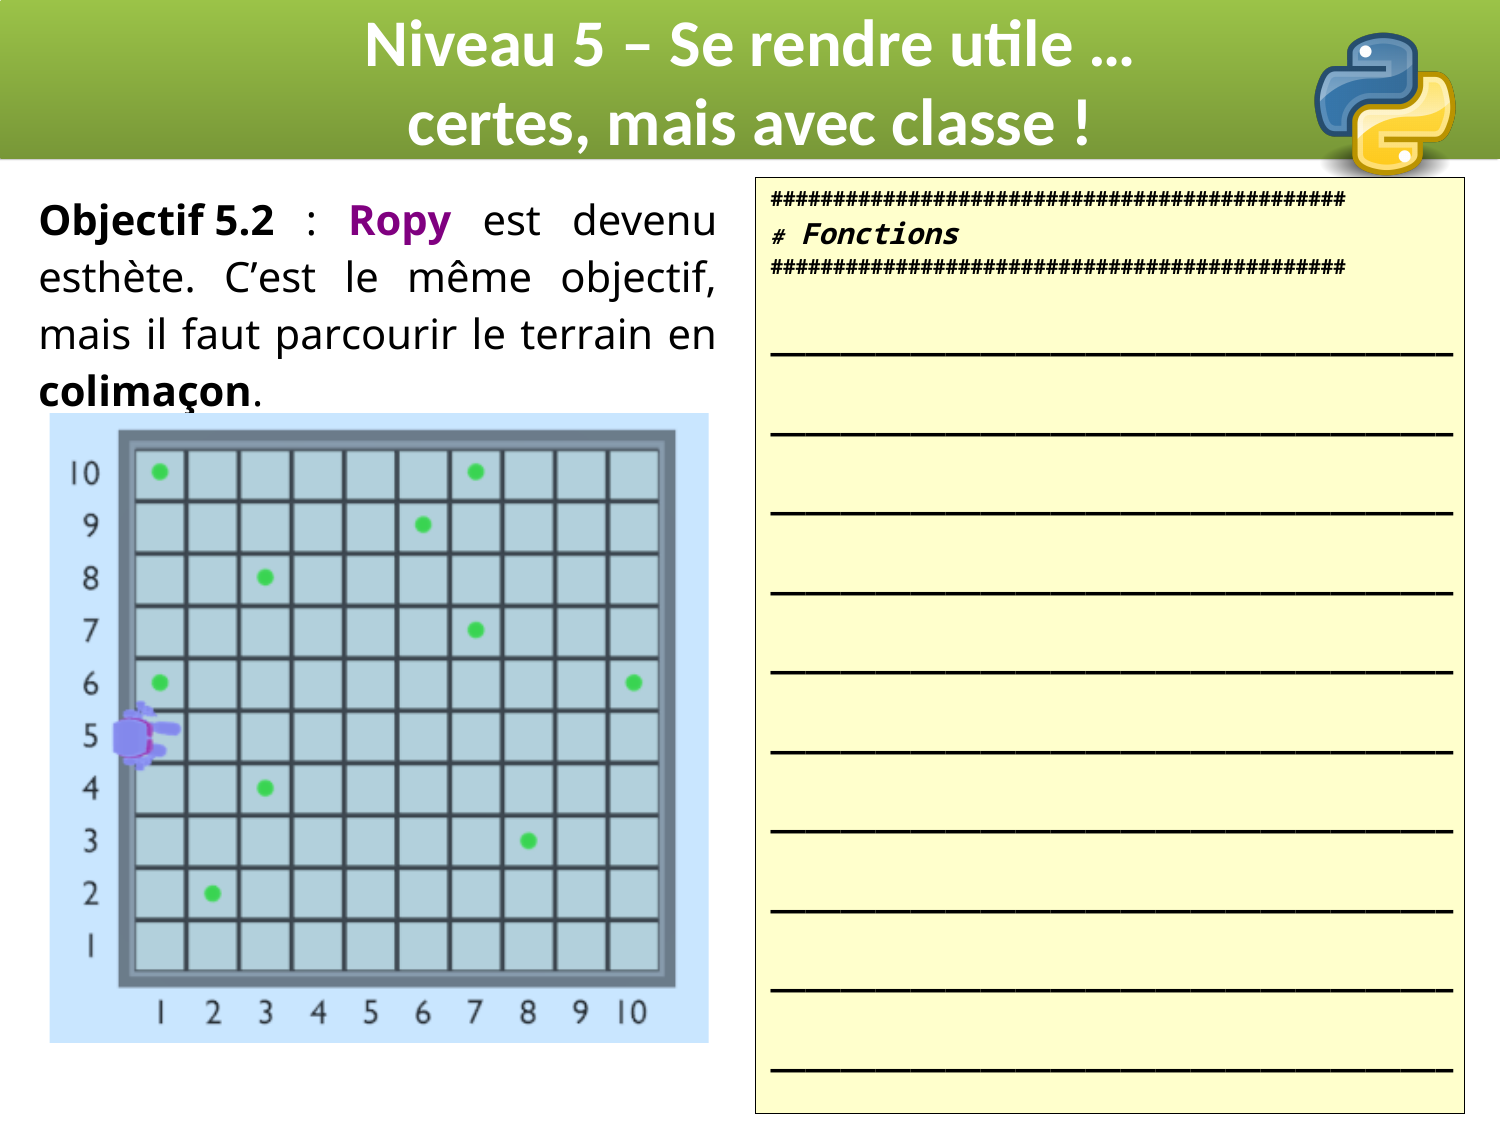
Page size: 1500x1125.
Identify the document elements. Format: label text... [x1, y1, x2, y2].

picture [1305, 29, 1465, 177]
picture [49, 413, 709, 1043]
text_box ############################################## # Fonctions ############################################## _______________________________________ _______________________________________ _______________________________________ _______________________________________ _______________________________________ _______________________________________ _______________________________________ _______________________________________ _______________________________________ _______________________________________ _______________________________________ _______________________________________ _______________________________________ _______________________________________ [755, 177, 1465, 1114]
text_box Niveau 5 – Se rendre utile … certes, mais avec classe ! [0, 0, 1500, 159]
text_box Objectif 5.2 : Ropy est devenu esthète. C’est le même objectif, mais il faut parcourir le terrain en colimaçon. [23, 183, 733, 365]
